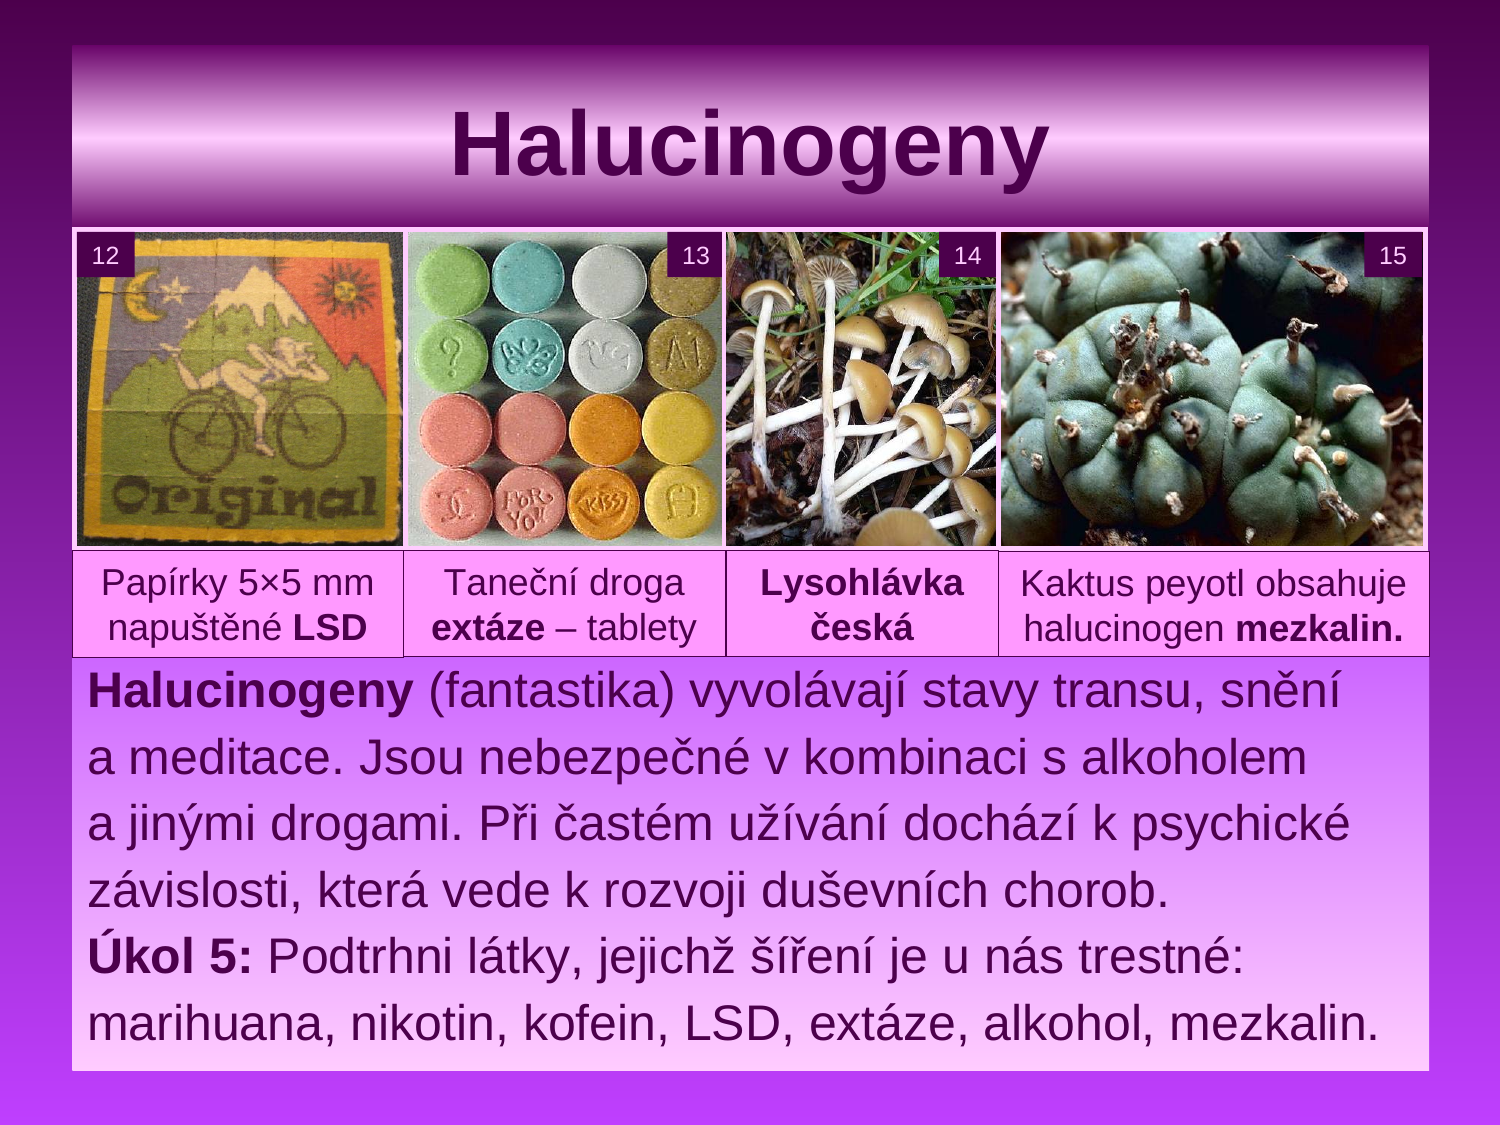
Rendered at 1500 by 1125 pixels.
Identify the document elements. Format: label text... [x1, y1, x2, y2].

picture [1000, 231, 1424, 547]
text_box Kaktus peyotl obsahuje halucinogen mezkalin. [998, 550, 1430, 657]
picture [76, 231, 403, 547]
text_box 13 [667, 231, 722, 278]
text_box Taneční droga extáze – tablety [403, 550, 726, 657]
text_box 15 [1364, 231, 1423, 278]
text_box Papírky 5×5 mm napuštěné LSD [72, 550, 404, 658]
text_box 14 [939, 231, 996, 278]
picture [407, 231, 722, 547]
list Halucinogeny (fantastika) vyvolávají stavy transu, snění a meditace. Jsou nebezpečné v kombinaci s alkoholem a jinými drogami. Při častém užívání dochází k psychické závislosti, která vede k rozvoji duševních chorob. Úkol 5: Podtrhni látky, jejichž šíření je u nás trestné: marihuana, nikotin, kofein, LSD, extáze, alkohol, mezkalin. [72, 657, 1430, 1071]
title Halucinogeny [72, 45, 1429, 233]
text_box Lysohlávka česká [726, 550, 998, 657]
picture [726, 231, 996, 547]
text_box 12 [76, 231, 135, 278]
